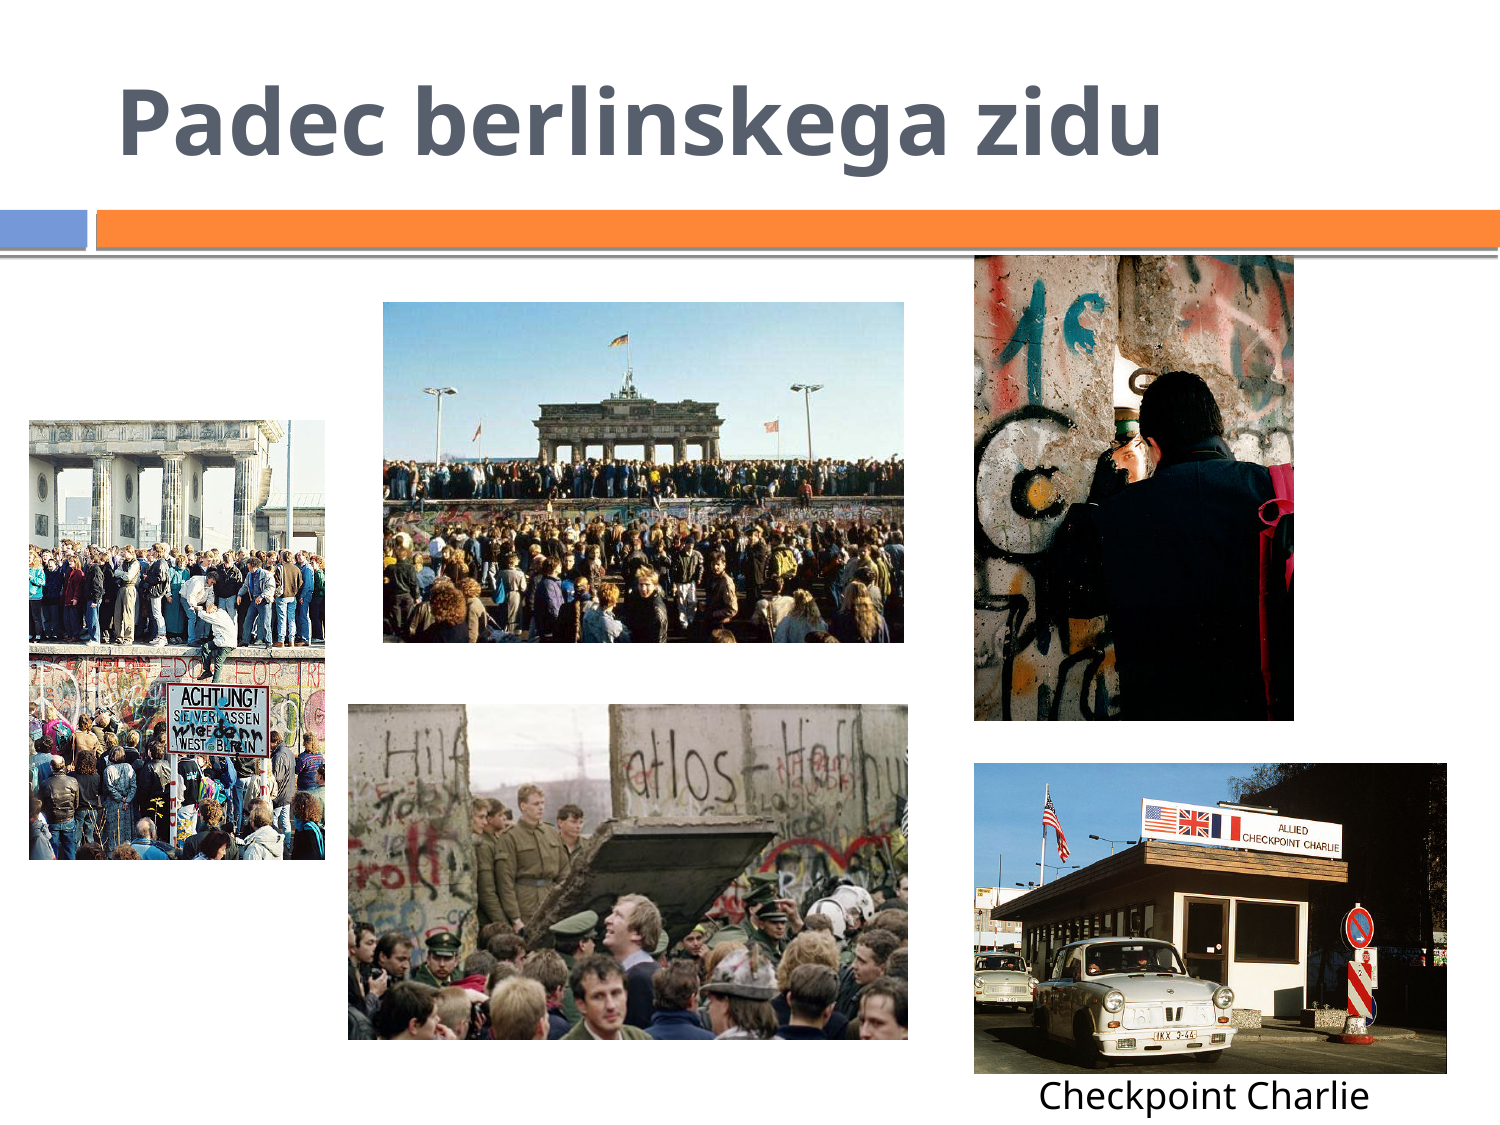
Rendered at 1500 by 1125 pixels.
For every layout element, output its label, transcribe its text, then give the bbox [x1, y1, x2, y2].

title Padec berlinskega zidu [100, 37, 1438, 200]
picture [29, 420, 325, 860]
picture [383, 302, 904, 643]
text_box Checkpoint Charlie [986, 1064, 1424, 1125]
picture [348, 704, 908, 1040]
picture [974, 763, 1447, 1074]
picture [974, 255, 1294, 721]
